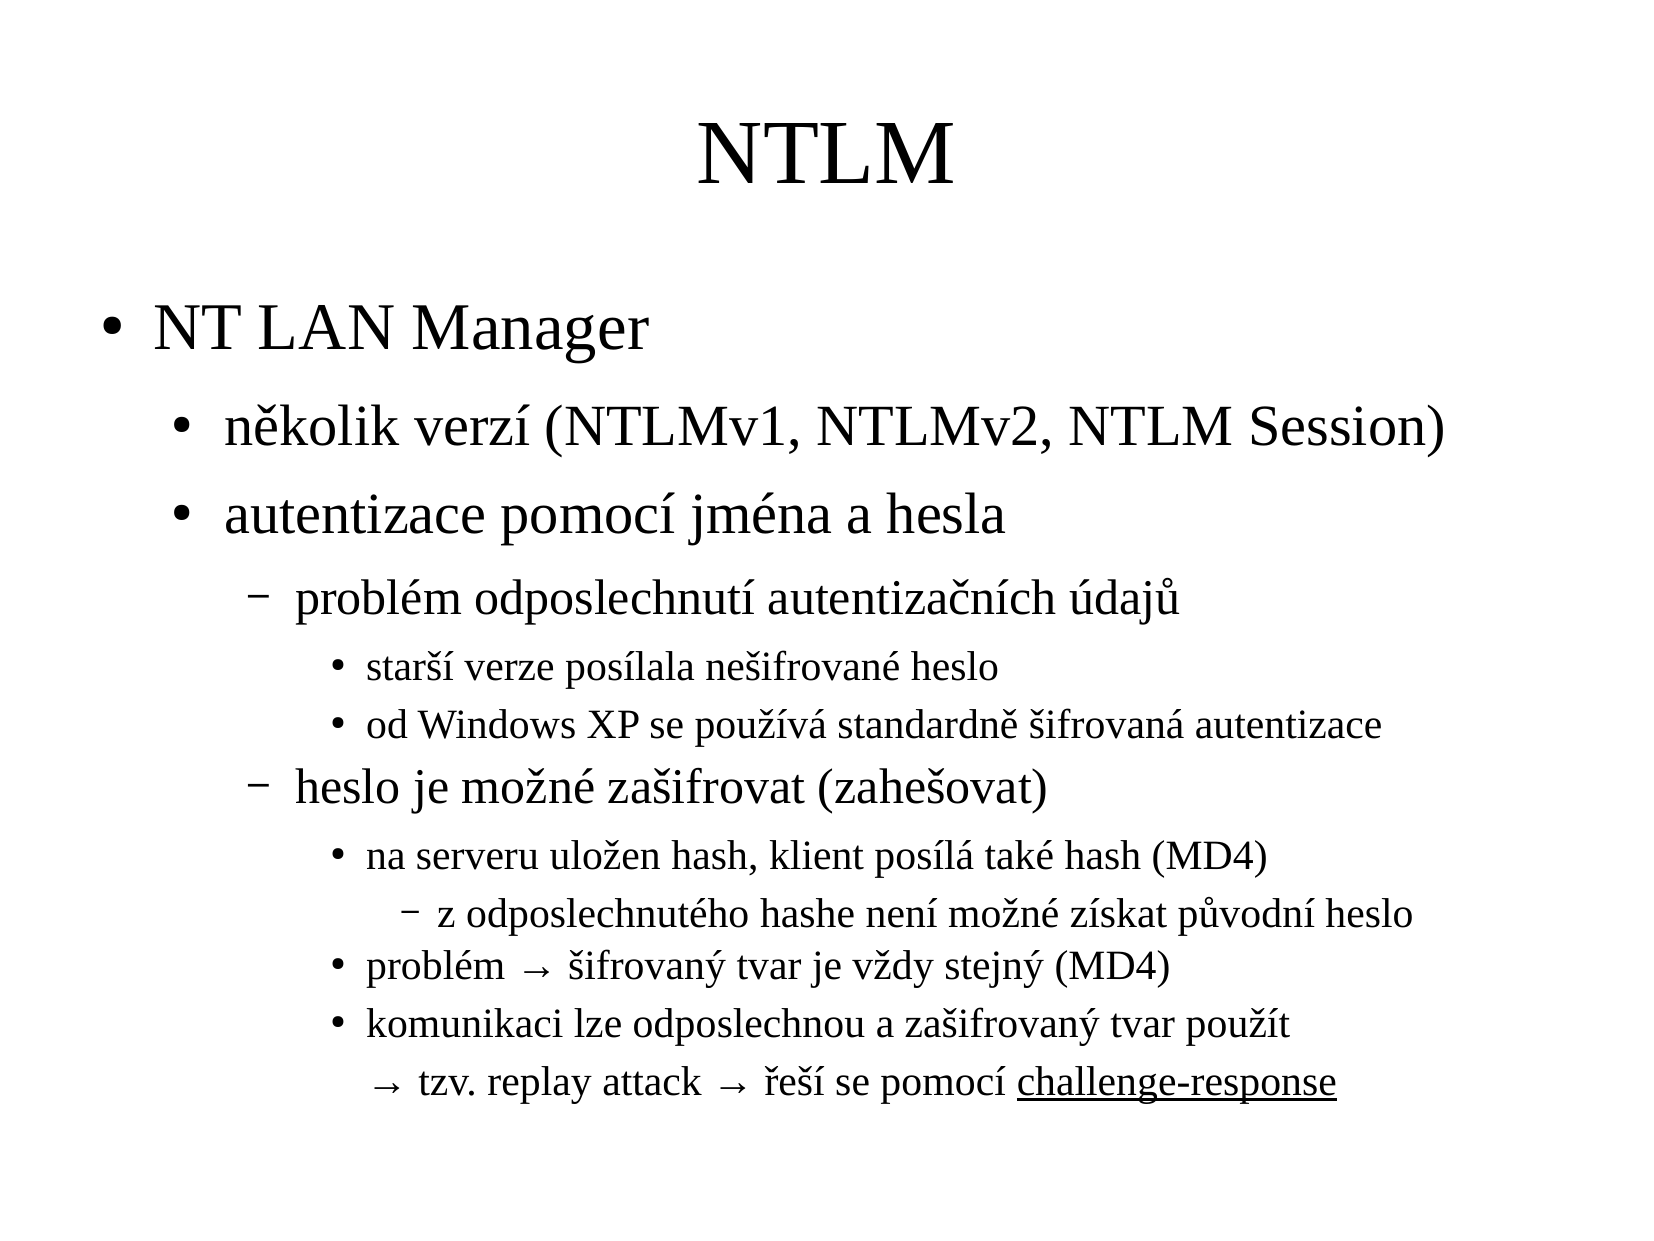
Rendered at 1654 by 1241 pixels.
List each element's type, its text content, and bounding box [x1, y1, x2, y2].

title NTLM [82, 49, 1571, 257]
list NT LAN Manager několik verzí (NTLMv1, NTLMv2, NTLM Session) autentizace pomocí jména a hesla problém odposlechnutí autentizačních údajů starší verze posílala nešifrované heslo od Windows XP se používá standardně šifrovaná autentizace heslo je možné zašifrovat (zahešovat) na serveru uložen hash, klient posílá také hash (MD4) z odposlechnutého hashe není možné získat původní heslo problém → šifrovaný tvar je vždy stejný (MD4) komunikaci lze odposlechnou a zašifrovaný tvar použít → tzv. replay attack → řeší se pomocí challenge-response [82, 290, 1571, 1211]
